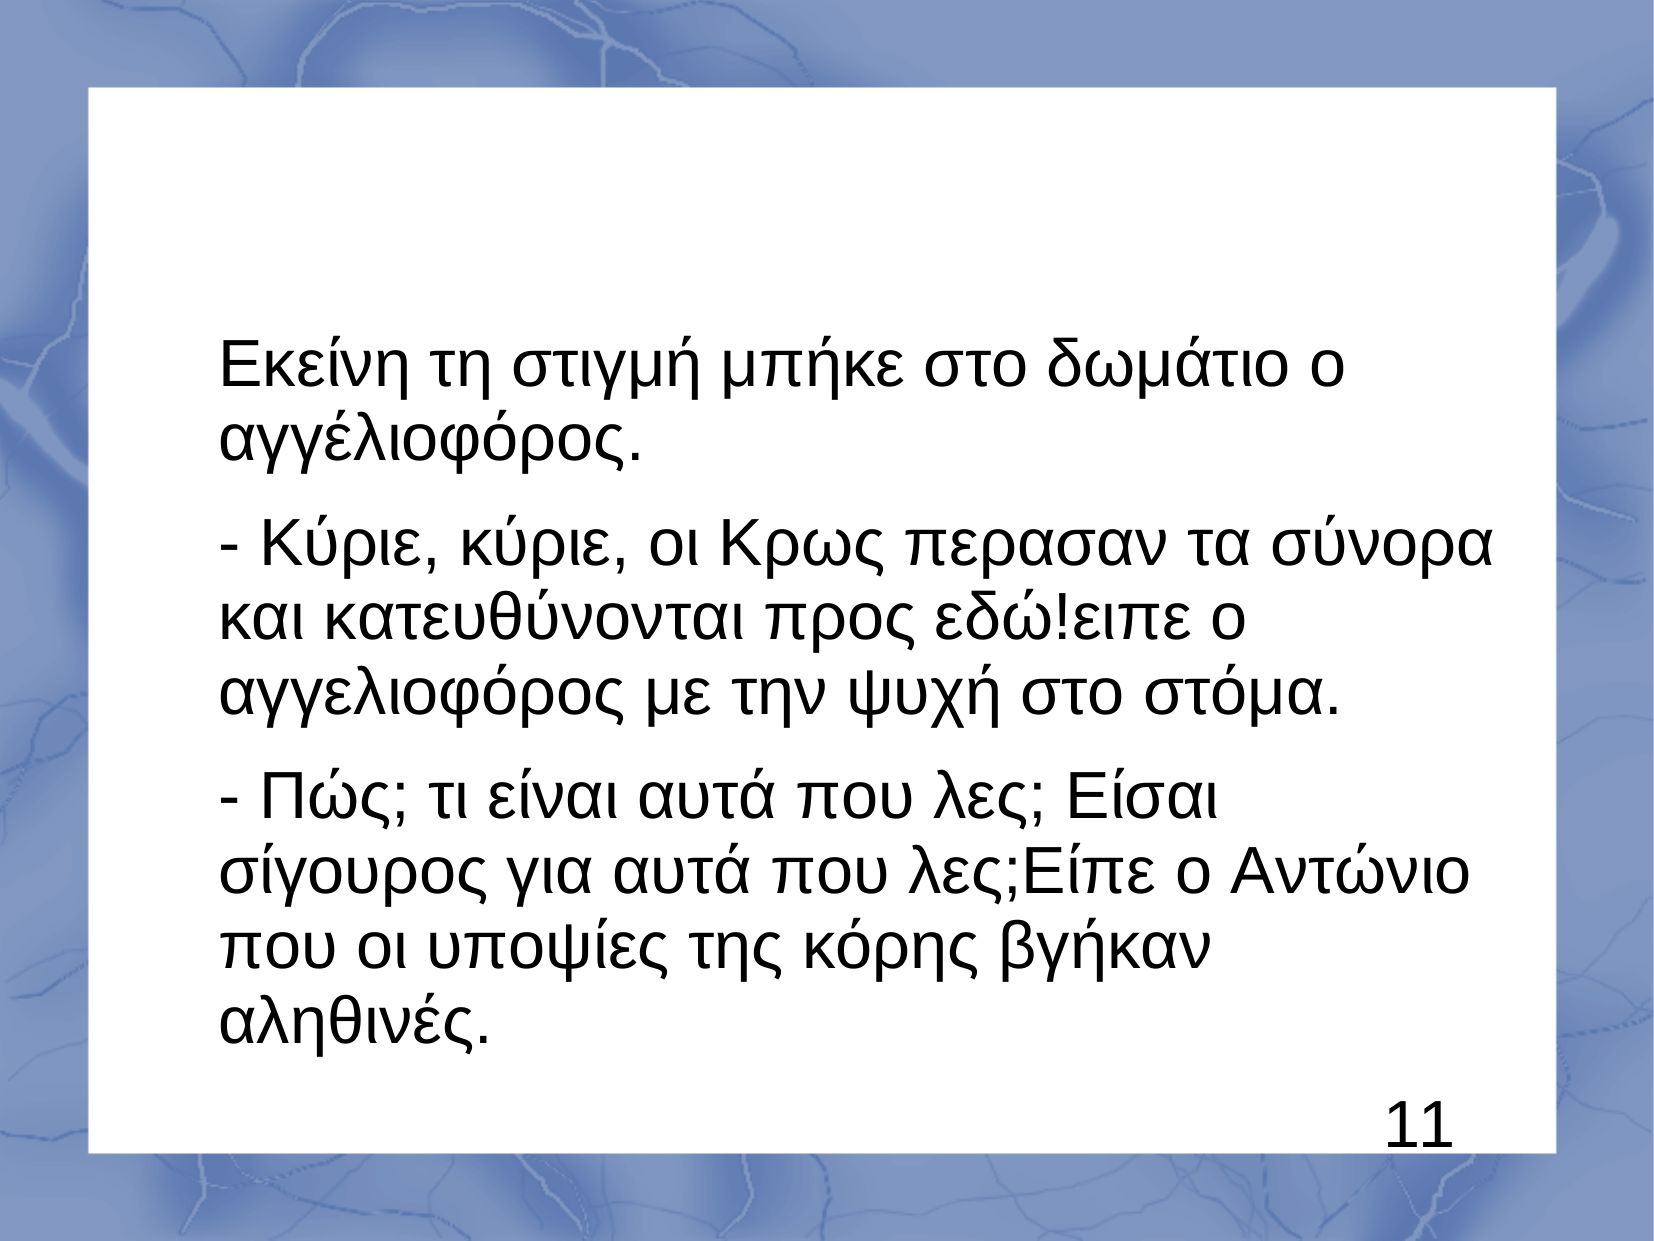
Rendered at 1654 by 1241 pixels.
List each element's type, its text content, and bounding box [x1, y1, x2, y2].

list Εκείνη τη στιγμή μπήκε στο δωμάτιο ο αγγέλιοφόρος. - Κύριε, κύριε, οι Κρως περασαν τα σύνορα και κατευθύνονται προς εδώ!ειπε ο αγγελιοφόρος με την ψυχή στο στόμα. - Πώς; τι είναι αυτά που λες; Είσαι σίγουρος για αυτά που λες;Είπε ο Αντώνιο που οι υποψίες της κόρης βγήκαν αληθινές. 11 [147, 325, 1506, 1162]
picture [0, 0, 1654, 1241]
